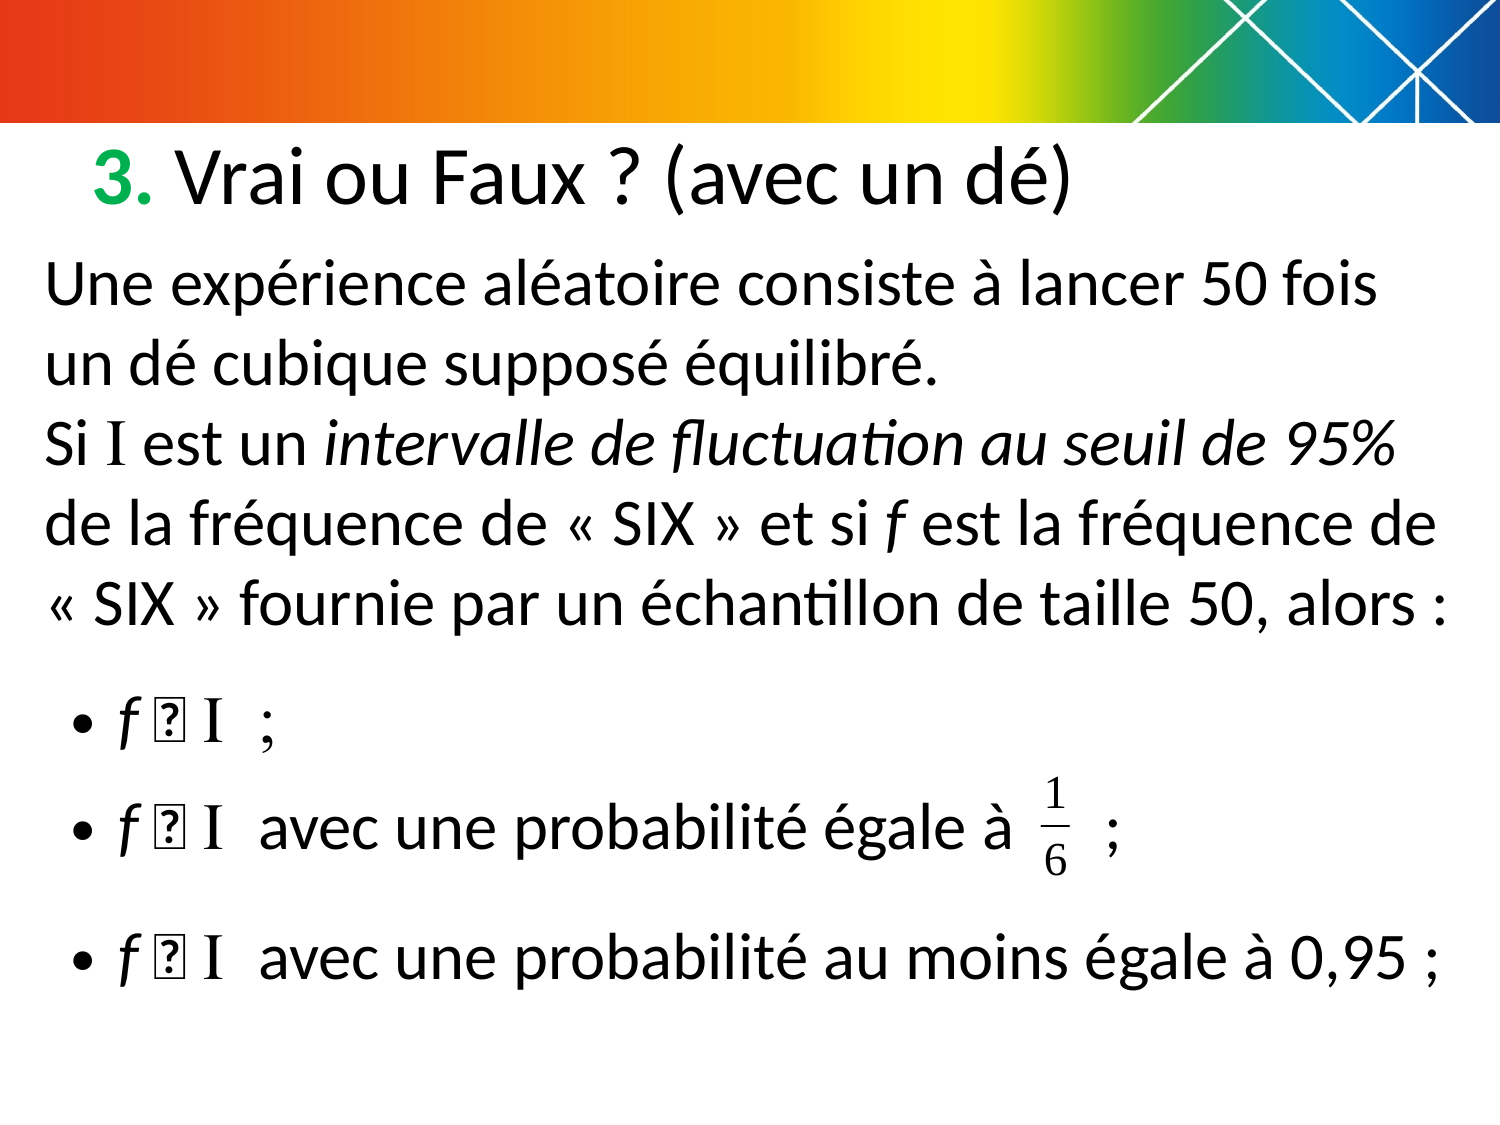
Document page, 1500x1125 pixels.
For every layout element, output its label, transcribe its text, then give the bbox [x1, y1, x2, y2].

text_box • f  I avec une probabilité égale à ; [53, 775, 1033, 870]
text_box • f  I avec une probabilité égale à ; [1081, 775, 1447, 870]
picture [1340, 0, 1500, 123]
chart [1033, 763, 1081, 886]
text_box • f  I avec une probabilité au moins égale à 0,95 ; [53, 905, 1471, 1080]
title 3. Vrai ou Faux ? (avec un dé) [76, 113, 1427, 255]
text_box • f  I ; [53, 668, 1447, 764]
text_box Une expérience aléatoire consiste à lancer 50 fois un dé cubique supposé équilibré. Si I est un intervalle de fluctuation au seuil de 95% de la fréquence de « SIX » et si f est la fréquence de « SIX » fournie par un échantillon de taille 50, alors : [29, 231, 1471, 727]
picture [0, 0, 1347, 123]
